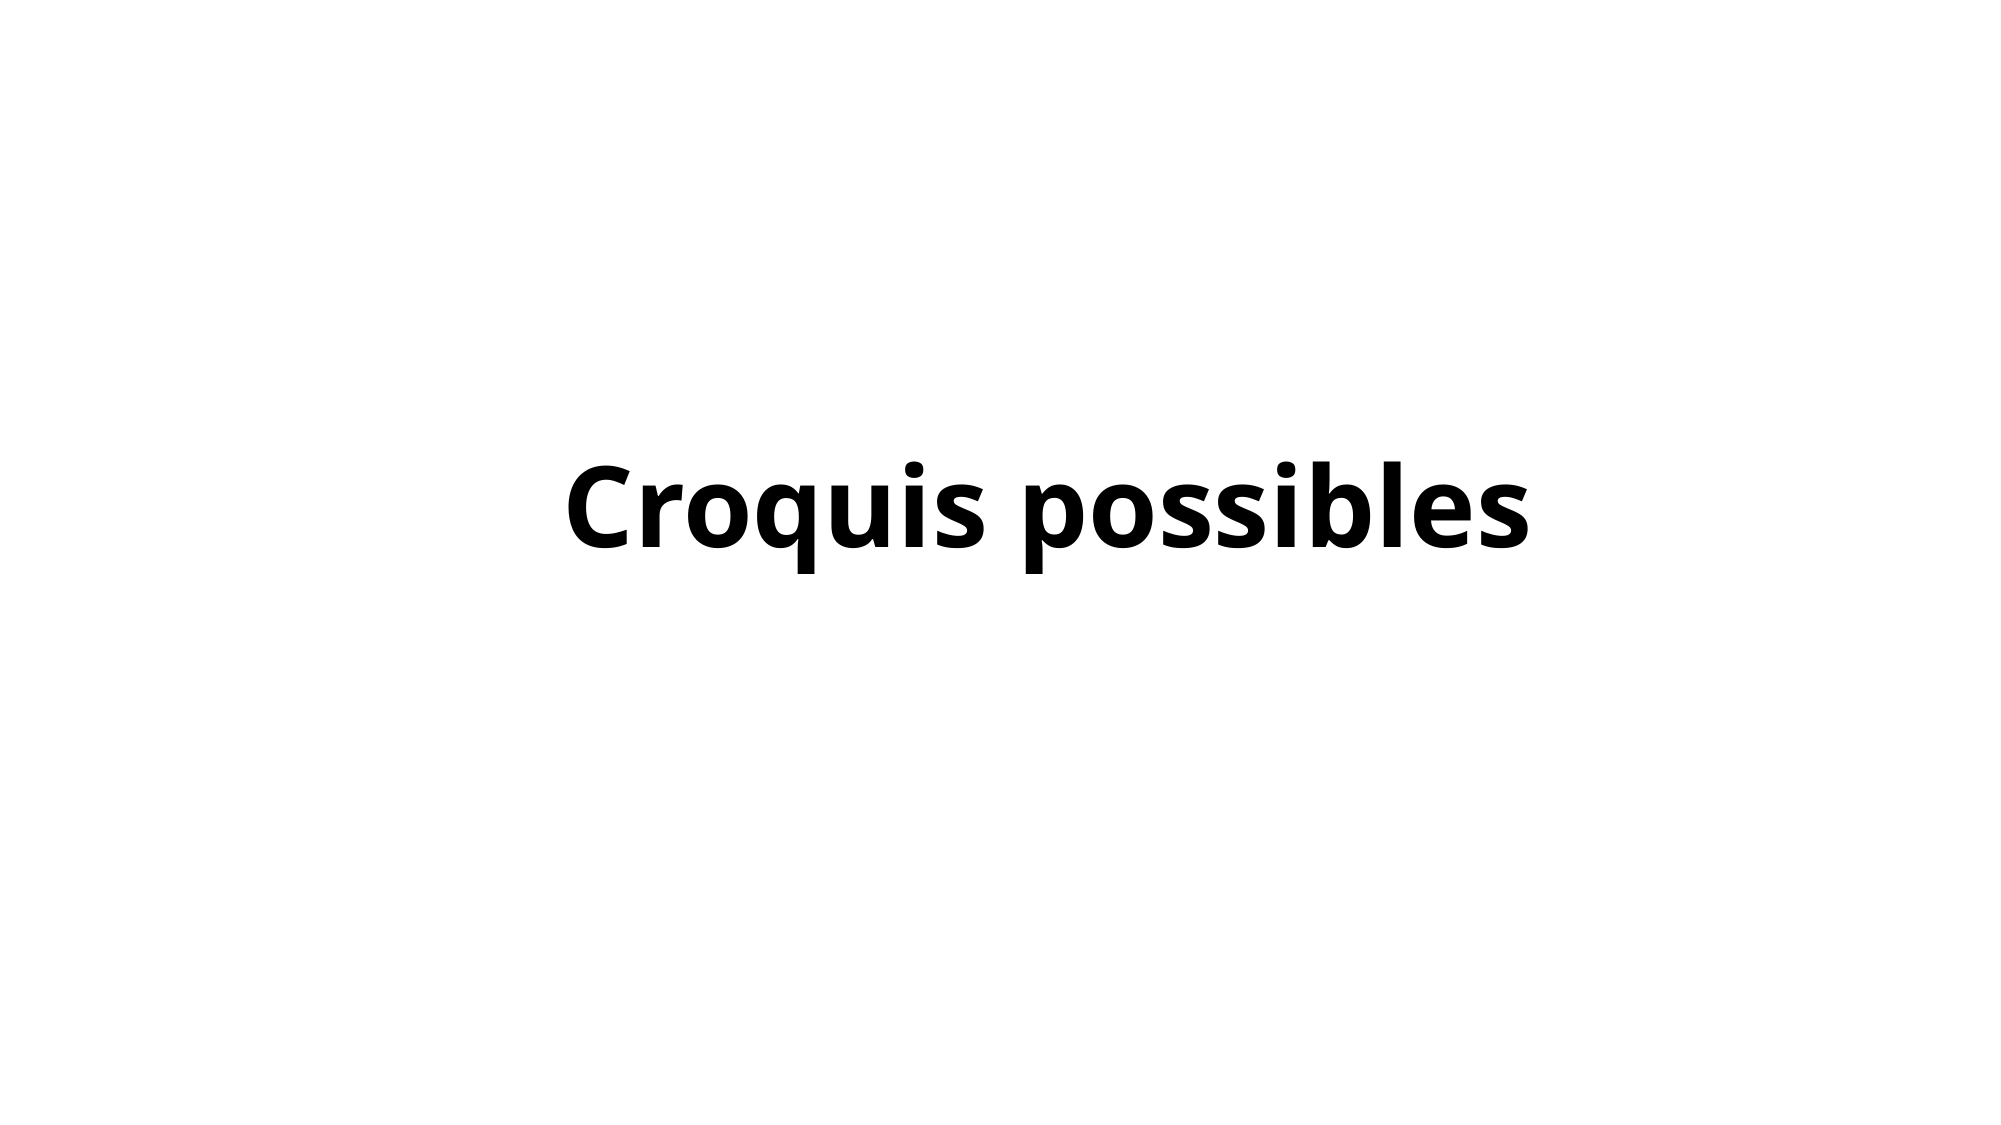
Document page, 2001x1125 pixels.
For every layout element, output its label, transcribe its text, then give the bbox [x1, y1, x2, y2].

title Croquis possibles [517, 402, 1550, 620]
